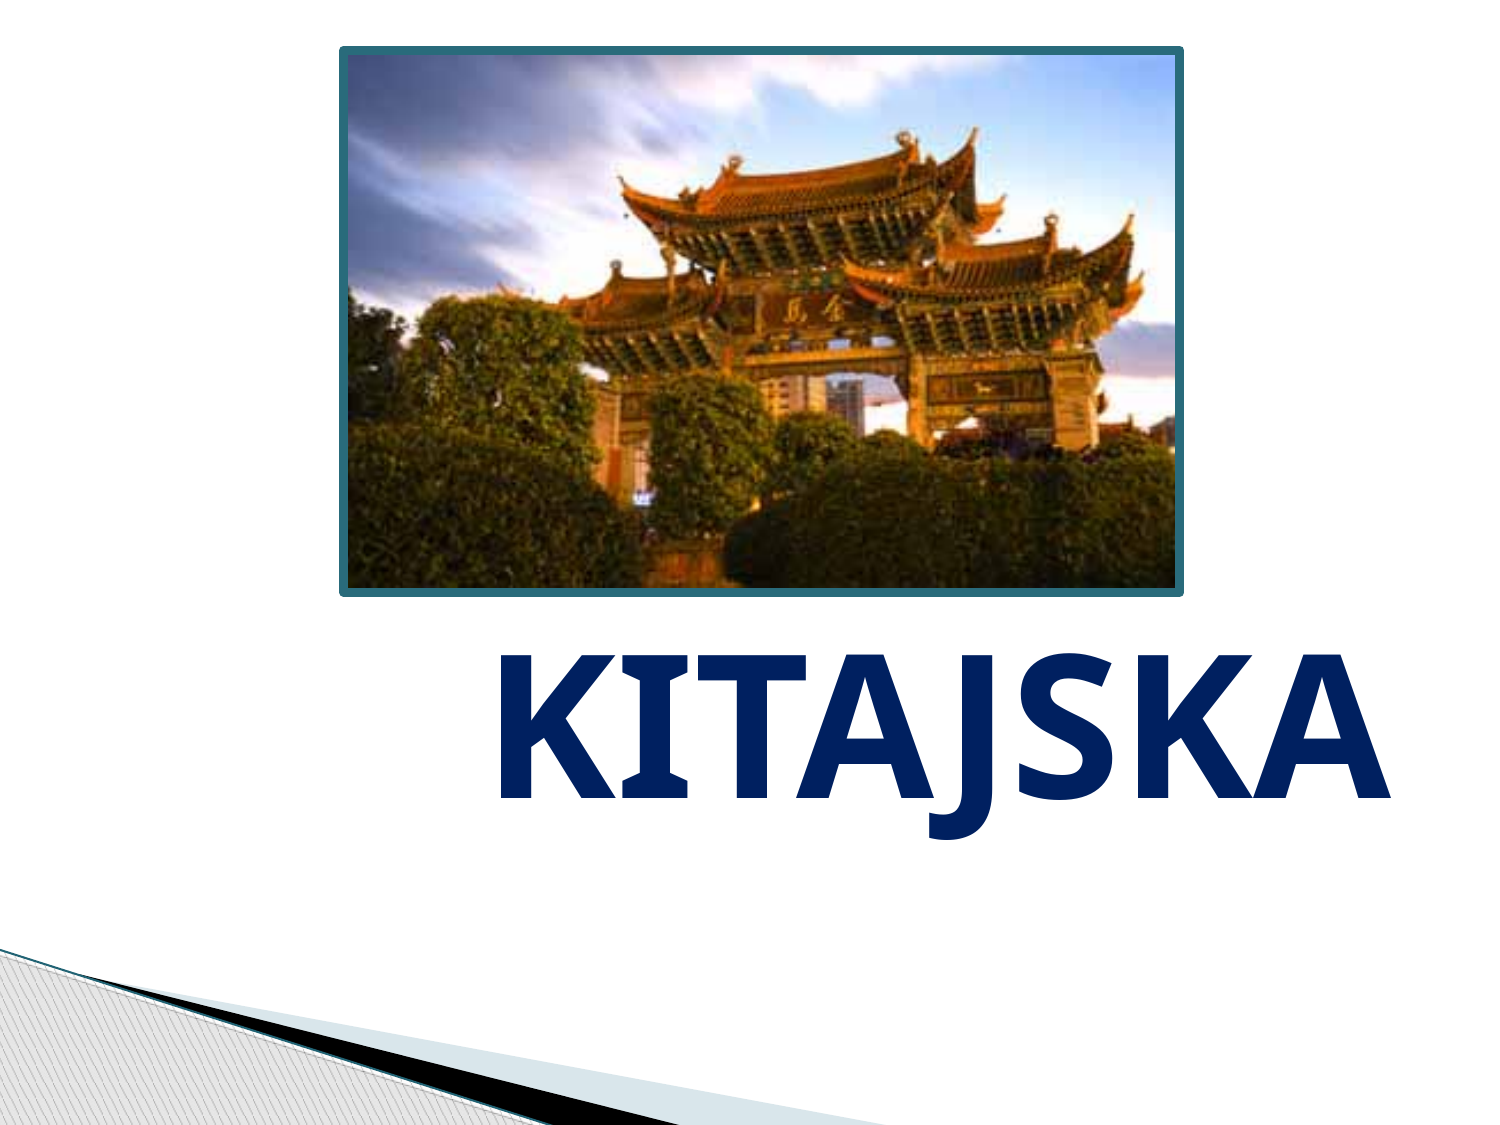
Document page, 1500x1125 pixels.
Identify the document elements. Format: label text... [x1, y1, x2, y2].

title KITAJSKA [375, 637, 1500, 800]
picture [348, 54, 1176, 588]
